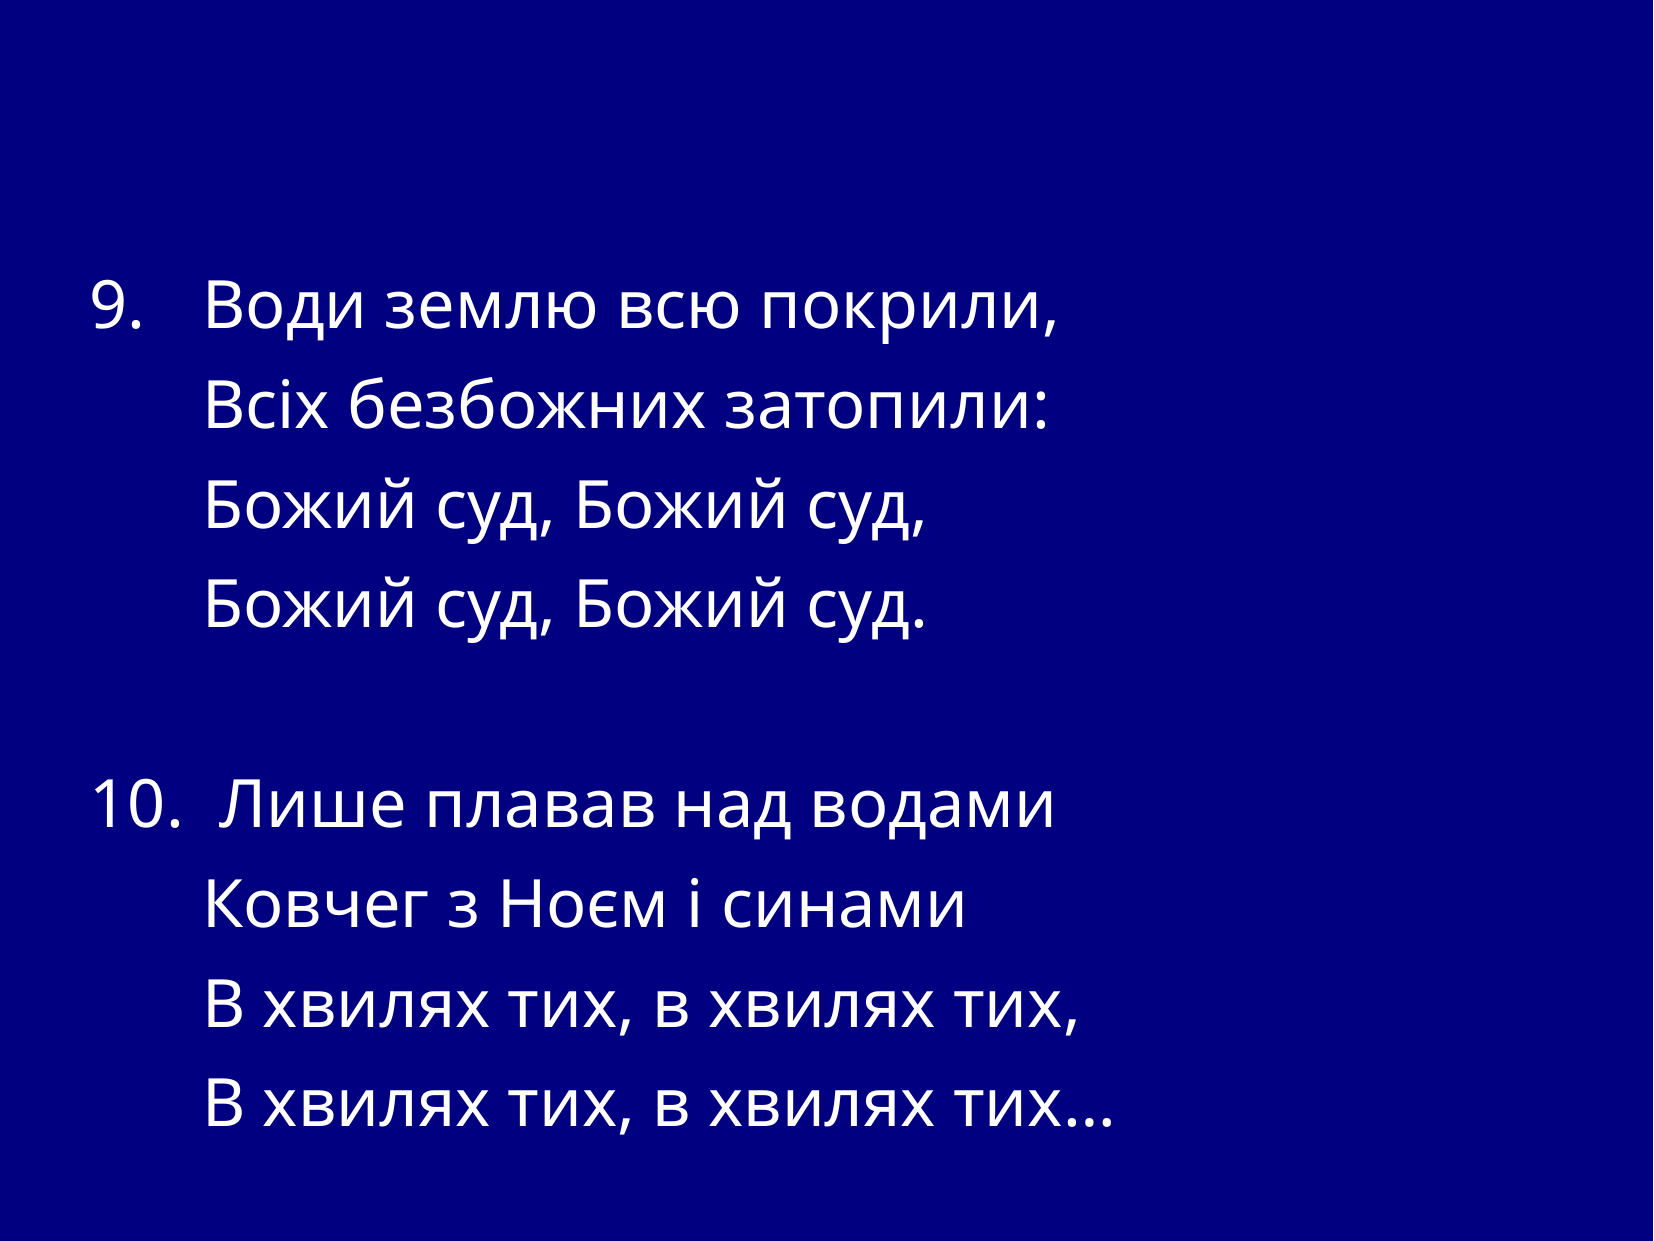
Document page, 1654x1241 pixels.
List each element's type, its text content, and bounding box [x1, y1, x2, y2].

text_box 9. Води землю всю покрили, Всіх безбожних затопили: Божий суд, Божий суд, Божий суд, Божий суд. 10. Лише плавав над водами Ковчег з Ноєм і синами В хвилях тих, в хвилях тих, В хвилях тих, в хвилях тих… [75, 150, 1576, 1163]
